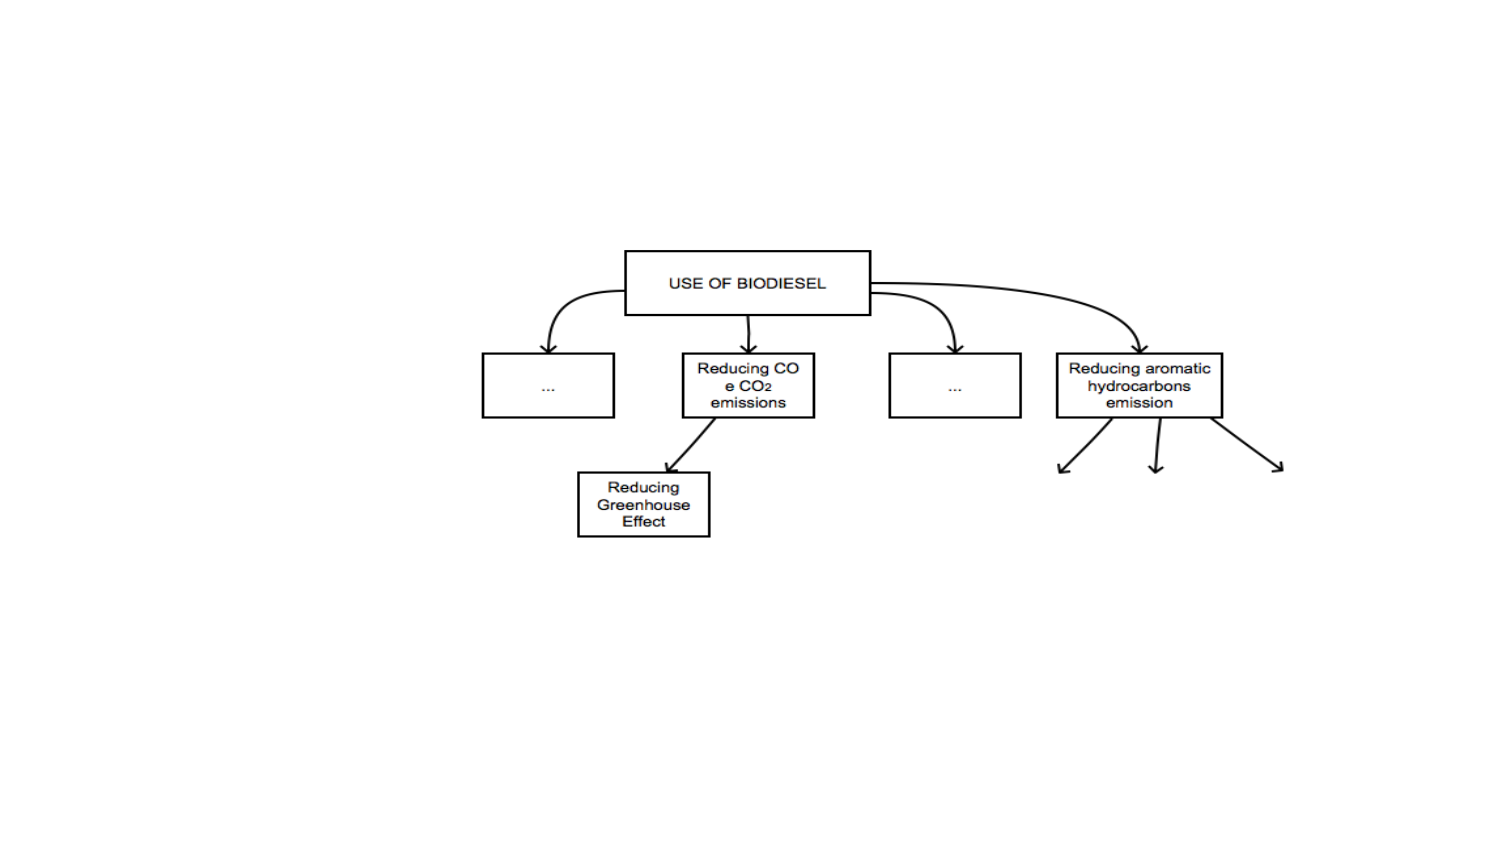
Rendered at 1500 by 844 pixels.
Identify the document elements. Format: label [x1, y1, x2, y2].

picture [123, 46, 1491, 659]
